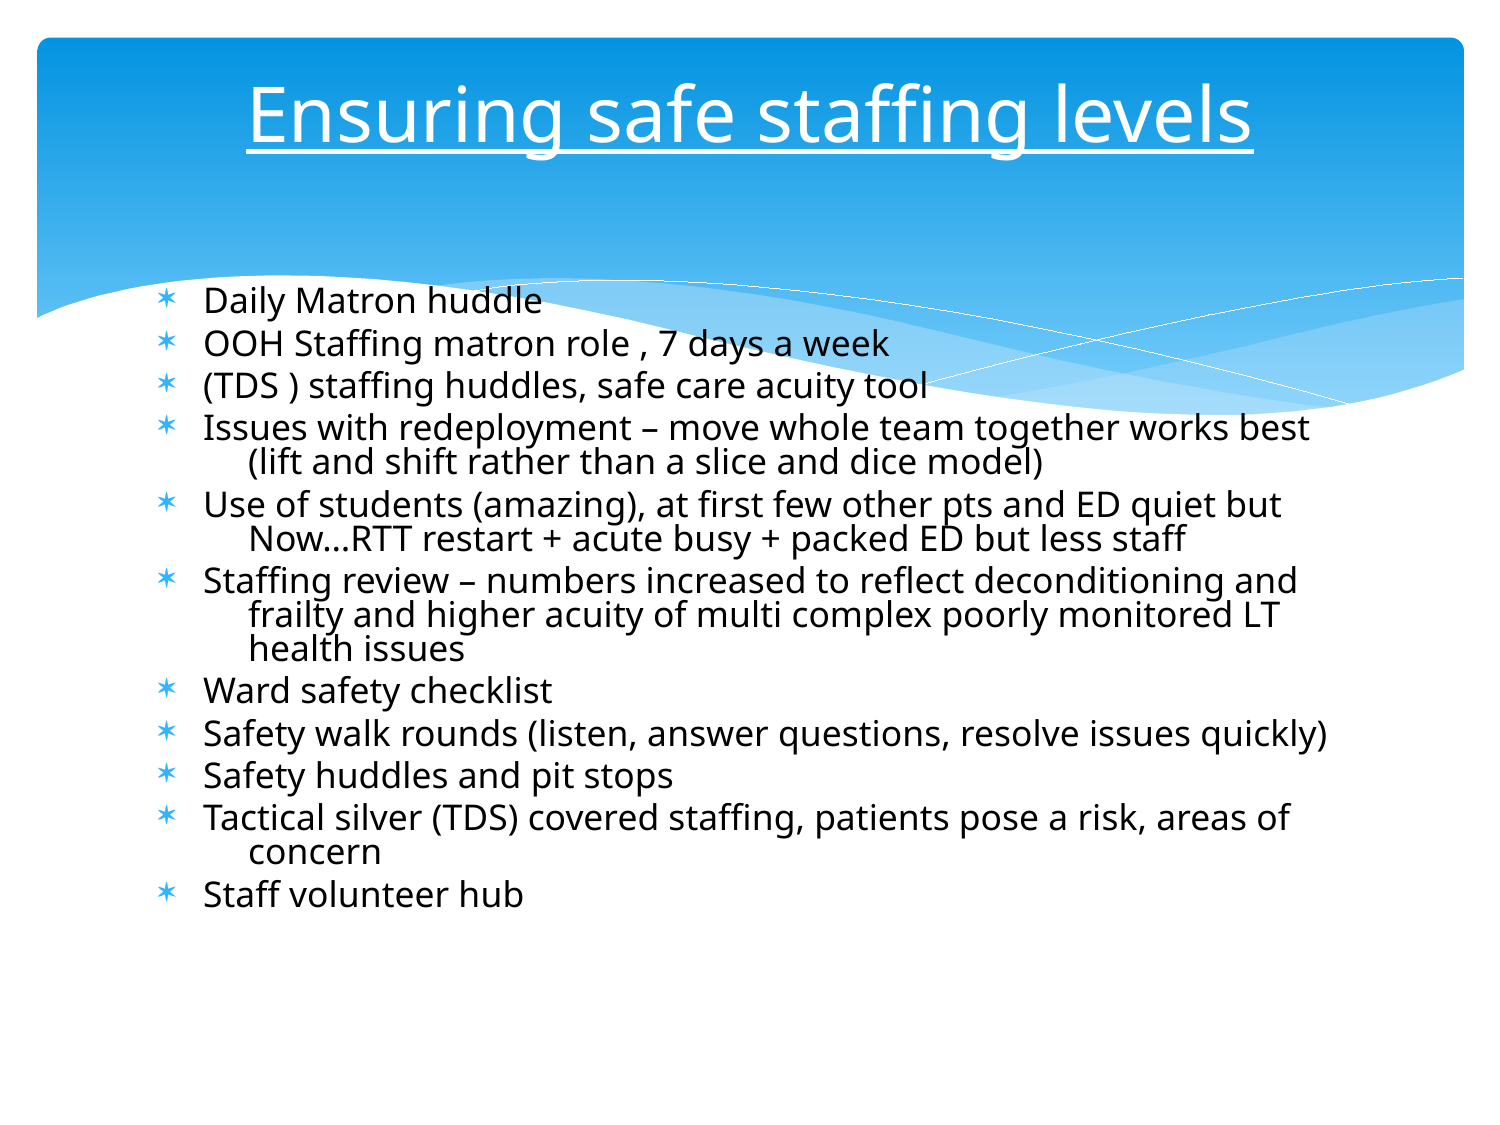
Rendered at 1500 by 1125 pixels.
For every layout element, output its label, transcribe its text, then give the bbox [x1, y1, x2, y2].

title Ensuring safe staffing levels [75, 55, 1426, 262]
list Daily Matron huddle OOH Staffing matron role , 7 days a week (TDS ) staffing huddles, safe care acuity tool Issues with redeployment – move whole team together works best (lift and shift rather than a slice and dice model) Use of students (amazing), at first few other pts and ED quiet but Now…RTT restart + acute busy + packed ED but less staff Staffing review – numbers increased to reflect deconditioning and frailty and higher acuity of multi complex poorly monitored LT health issues Ward safety checklist Safety walk rounds (listen, answer questions, resolve issues quickly) Safety huddles and pit stops Tactical silver (TDS) covered staffing, patients pose a risk, areas of concern Staff volunteer hub [143, 278, 1359, 1005]
